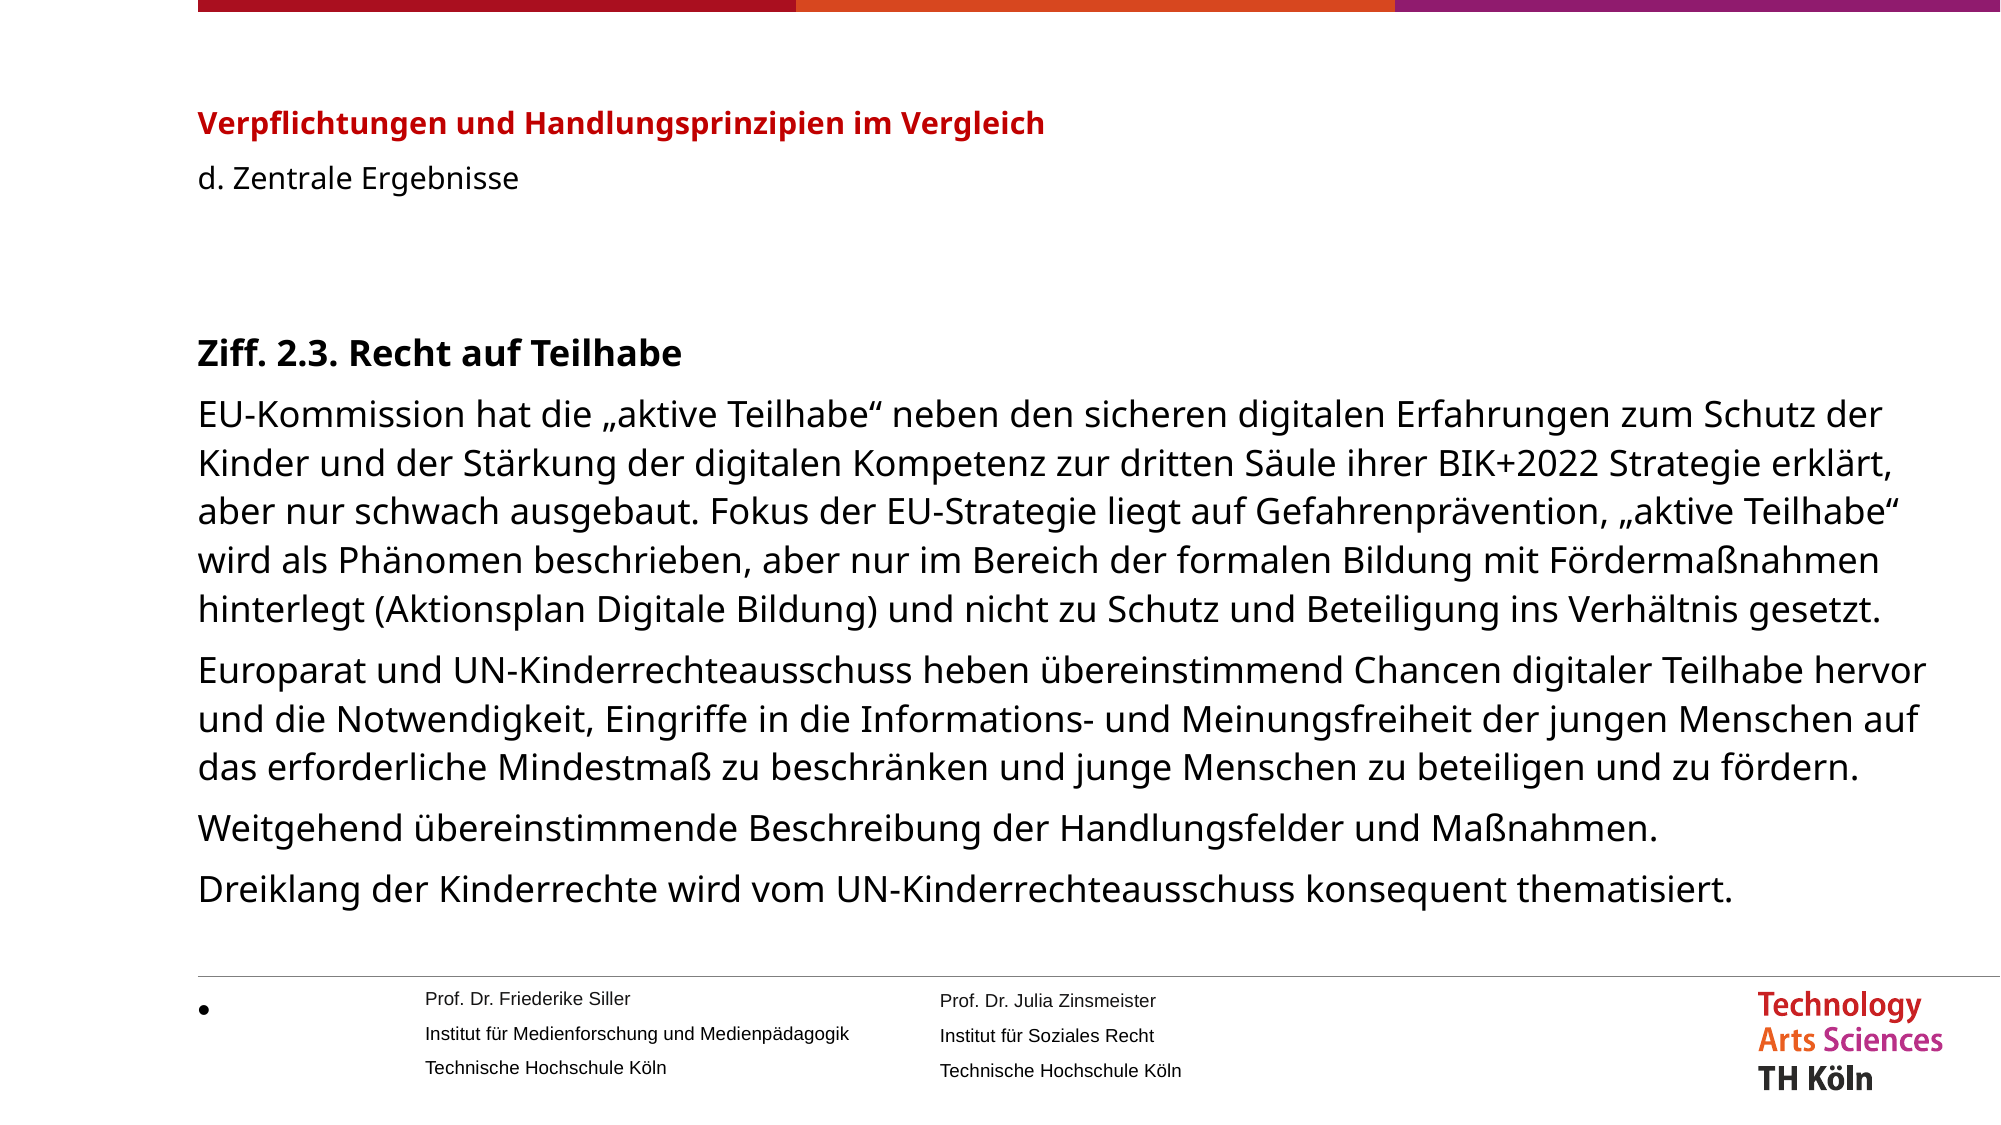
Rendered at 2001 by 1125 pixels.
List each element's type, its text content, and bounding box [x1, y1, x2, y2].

title Verpflichtungen und Handlungsprinzipien im Vergleich d. Zentrale Ergebnisse [197, 85, 1970, 208]
list Ziff. 2.3. Recht auf Teilhabe EU-Kommission hat die „aktive Teilhabe“ neben den sicheren digitalen Erfahrungen zum Schutz der Kinder und der Stärkung der digitalen Kompetenz zur dritten Säule ihrer BIK+2022 Strategie erklärt, aber nur schwach ausgebaut. Fokus der EU-Strategie liegt auf Gefahrenprävention, „aktive Teilhabe“ wird als Phänomen beschrieben, aber nur im Bereich der formalen Bildung mit Fördermaßnahmen hinterlegt (Aktionsplan Digitale Bildung) und nicht zu Schutz und Beteiligung ins Verhältnis gesetzt. Europarat und UN-Kinderrechteausschuss heben übereinstimmend Chancen digitaler Teilhabe hervor und die Notwendigkeit, Eingriffe in die Informations- und Meinungsfreiheit der jungen Menschen auf das erforderliche Mindestmaß zu beschränken und junge Menschen zu beteiligen und zu fördern. Weitgehend übereinstimmende Beschreibung der Handlungsfelder und Maßnahmen. Dreiklang der Kinderrechte wird vom UN-Kinderrechteausschuss konsequent thematisiert. [197, 208, 1970, 917]
